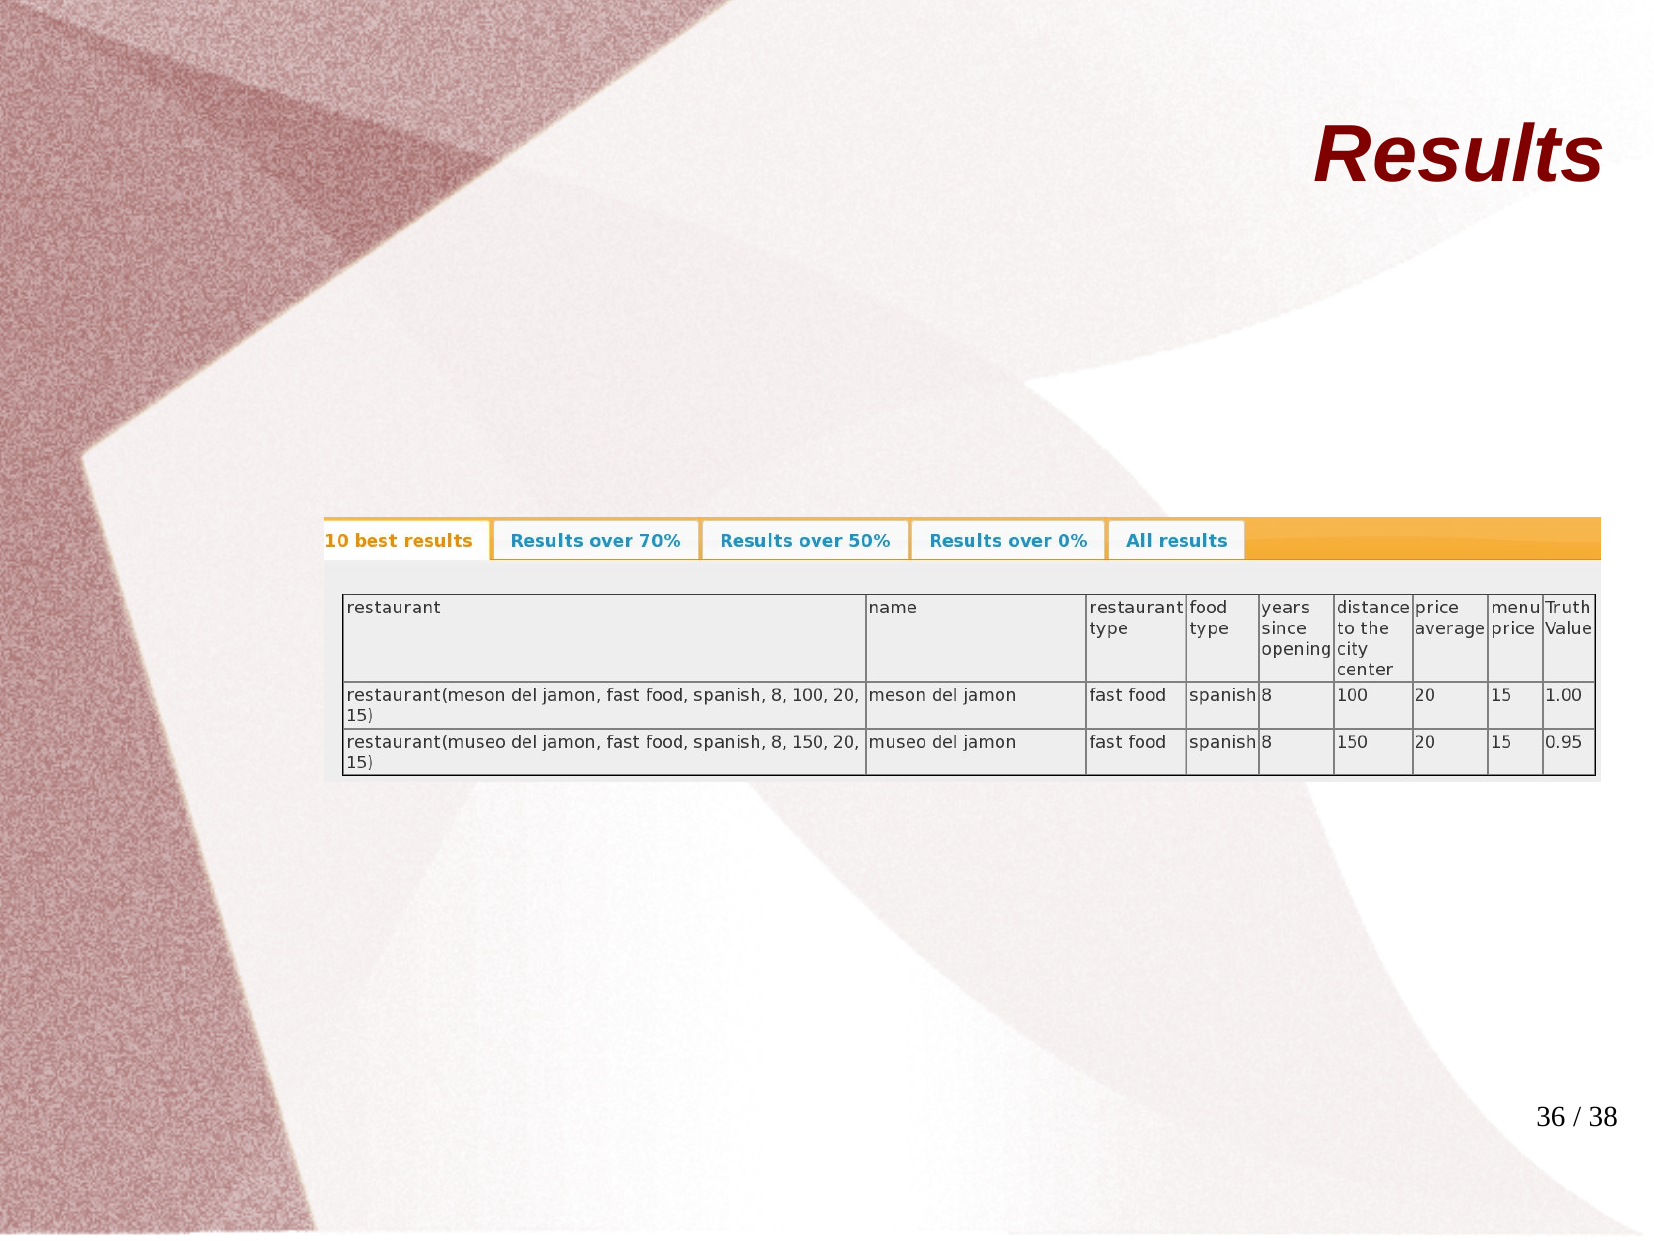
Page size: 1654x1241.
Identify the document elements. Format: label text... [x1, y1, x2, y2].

picture [0, 0, 1654, 1241]
title Results [596, 49, 1607, 257]
